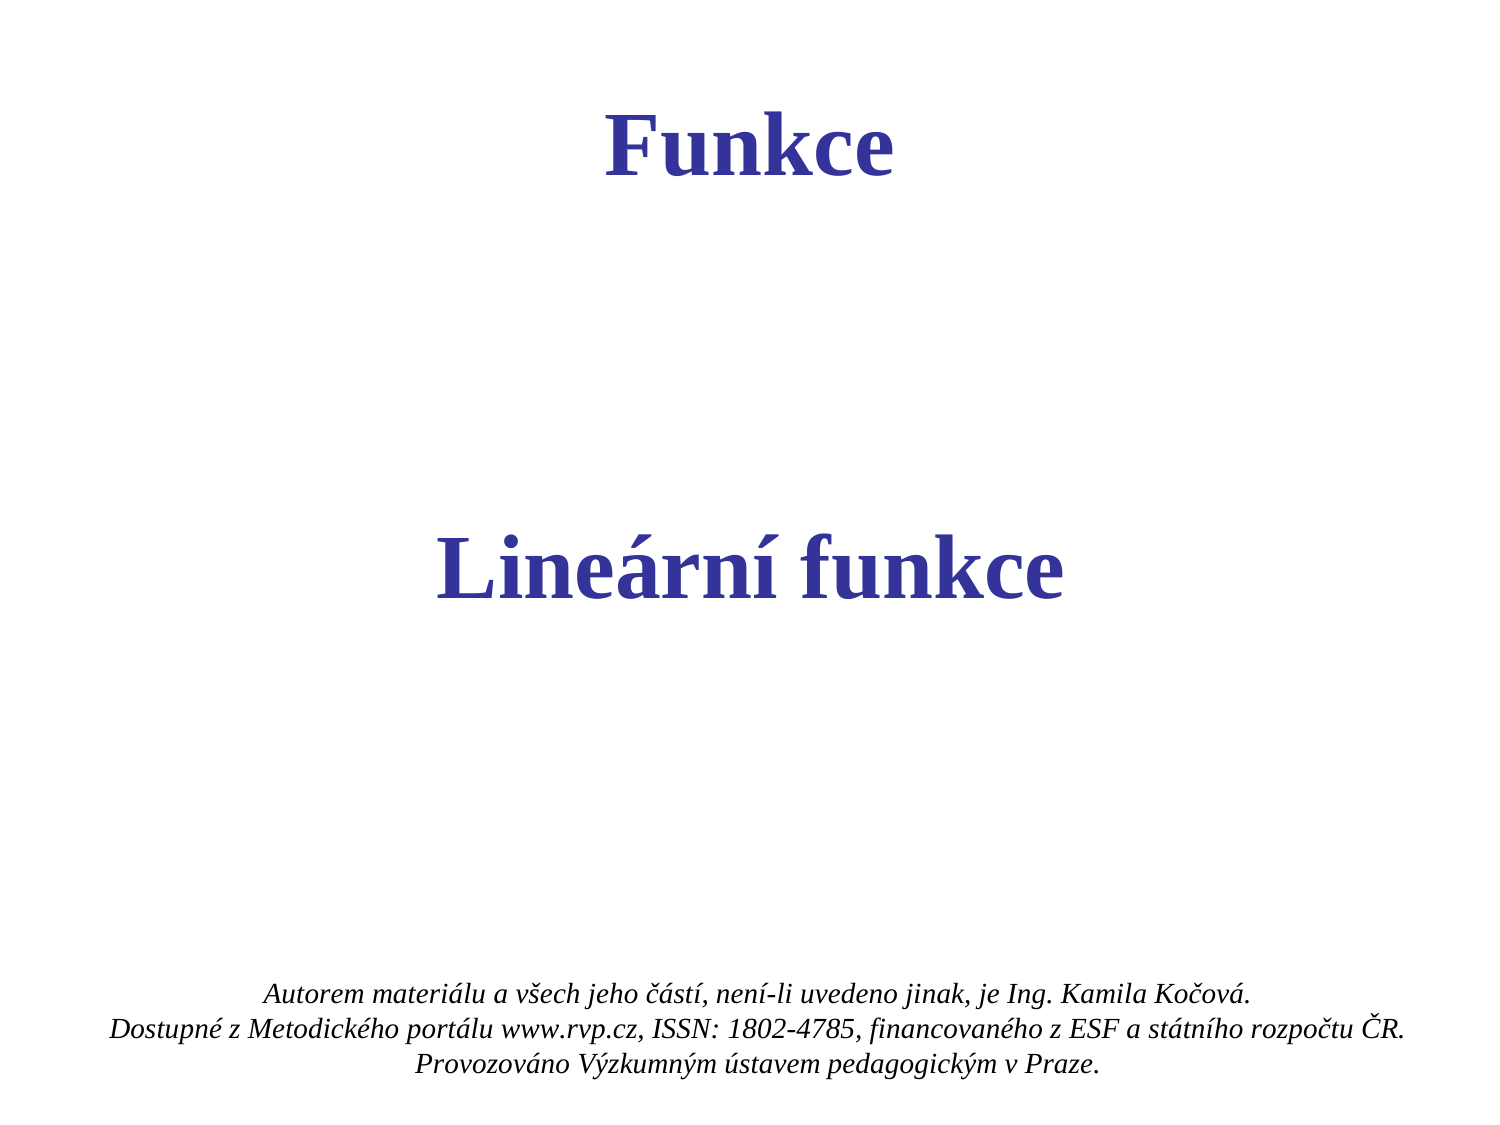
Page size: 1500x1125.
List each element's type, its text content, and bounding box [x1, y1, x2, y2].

title Funkce [75, 45, 1426, 233]
text_box Lineární funkce [76, 467, 1427, 656]
text_box Autorem materiálu a všech jeho částí, není-li uvedeno jinak, je Ing. Kamila Kočová. Dostupné z Metodického portálu www.rvp.cz, ISSN: 1802-4785, financovaného z ESF a státního rozpočtu ČR. Provozováno Výzkumným ústavem pedagogickým v Praze. [94, 967, 1422, 1088]
